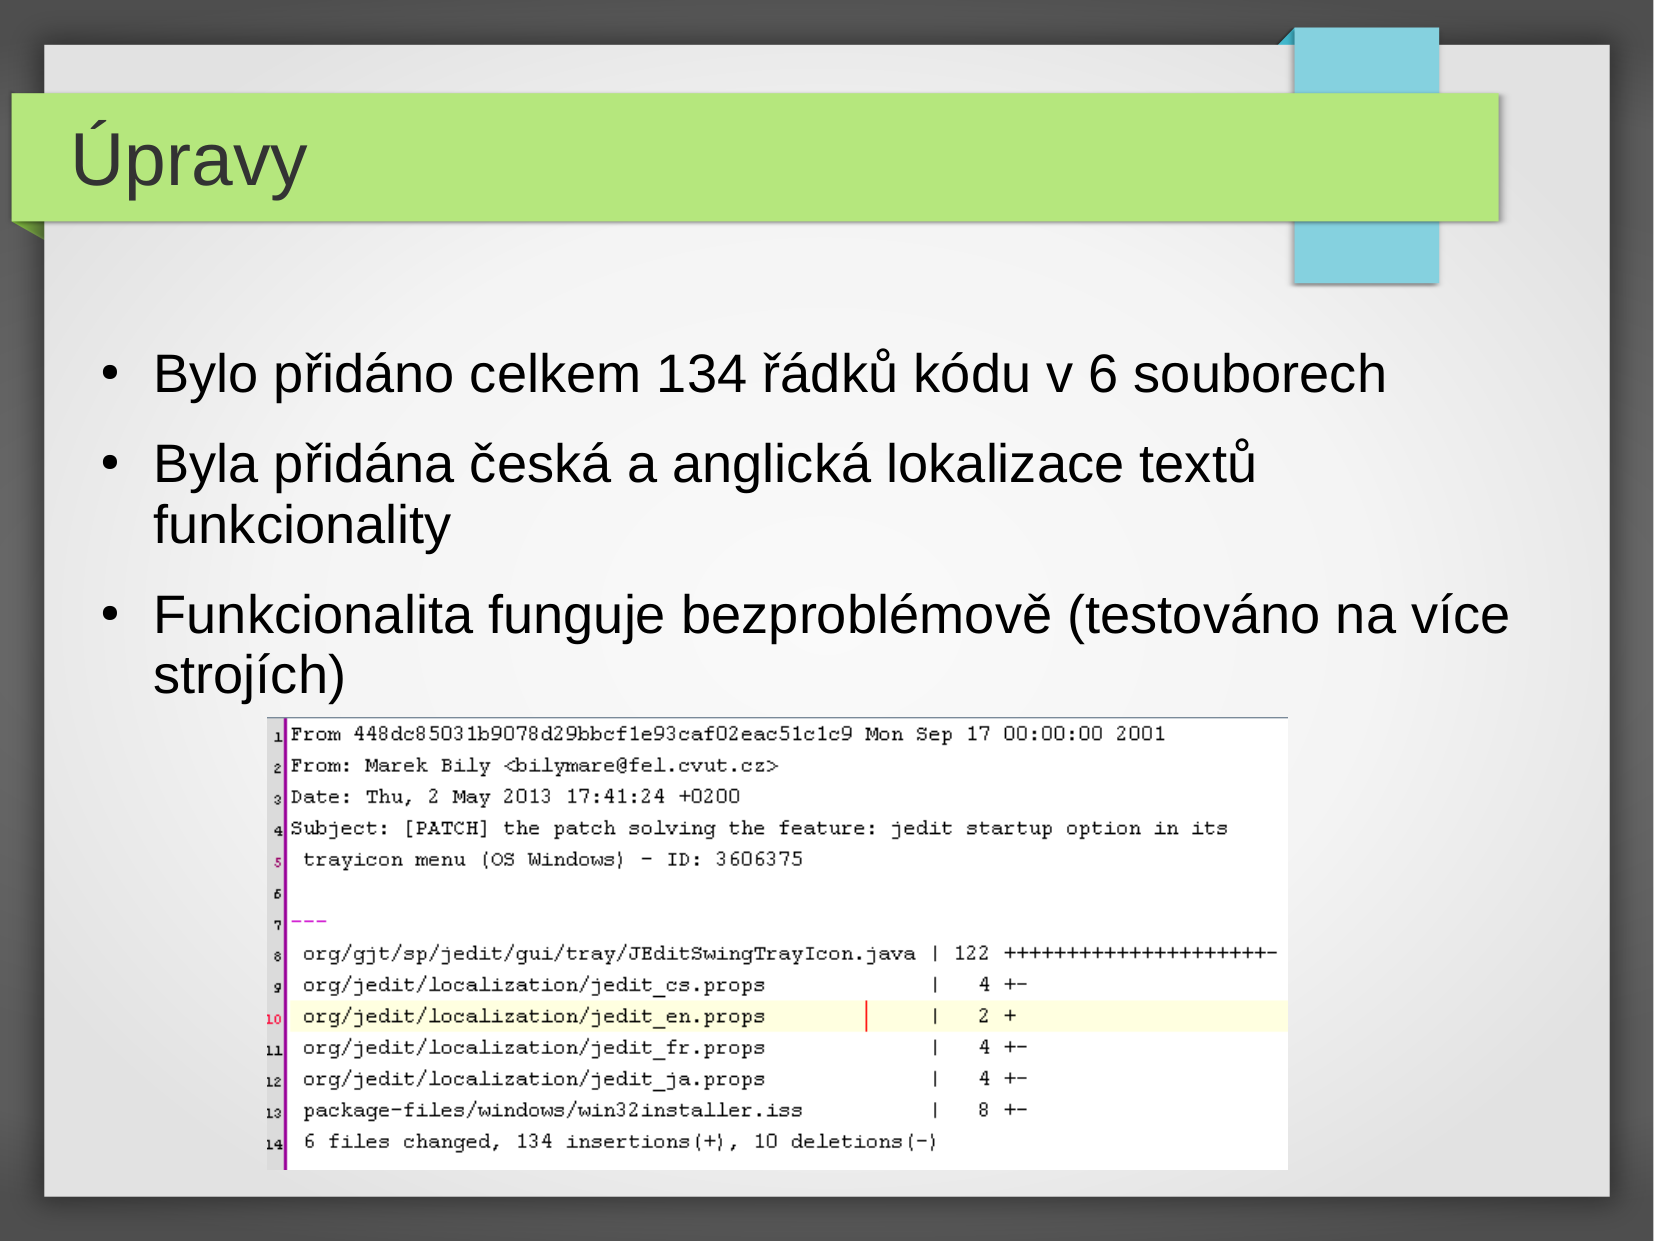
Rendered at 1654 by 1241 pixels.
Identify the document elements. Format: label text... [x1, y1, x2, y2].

list Bylo přidáno celkem 134 řádků kódu v 6 souborech Byla přidána česká a anglická lokalizace textů funkcionality Funkcionalita funguje bezproblémově (testováno na více strojích) [82, 343, 1536, 1063]
picture [0, 0, 1654, 1241]
title Úpravy [70, 106, 1229, 213]
